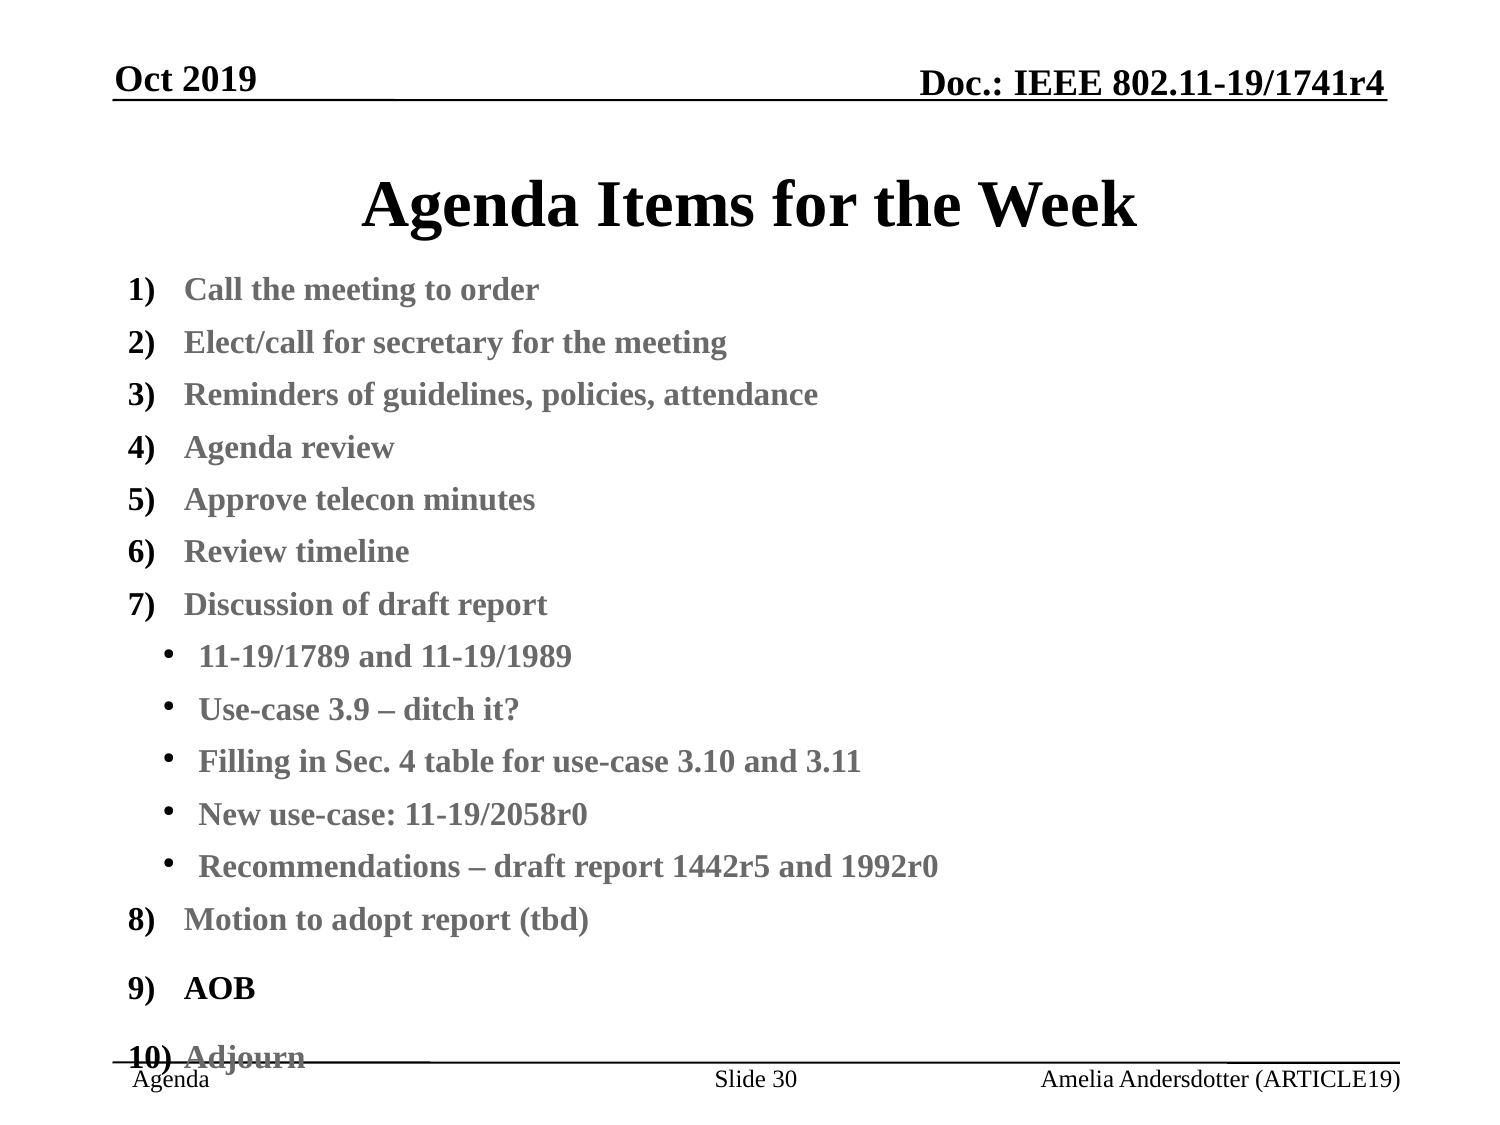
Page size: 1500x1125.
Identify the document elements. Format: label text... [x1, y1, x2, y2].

text_box Amelia Andersdotter (ARTICLE19) [878, 1062, 1401, 1092]
text_box Agenda Items for the Week [112, 112, 1387, 287]
text_box Call the meeting to order Elect/call for secretary for the meeting Reminders of guidelines, policies, attendance Agenda review Approve telecon minutes Review timeline Discussion of draft report 11-19/1789 and 11-19/1989 Use-case 3.9 – ditch it? Filling in Sec. 4 table for use-case 3.10 and 3.11 New use-case: 11-19/2058r0 Recommendations – draft report 1442r5 and 1992r0 Motion to adopt report (tbd) AOB Adjourn [112, 287, 1387, 1040]
text_box Slide <number> [712, 1062, 799, 1122]
text_box Oct 2019 [114, 54, 422, 99]
